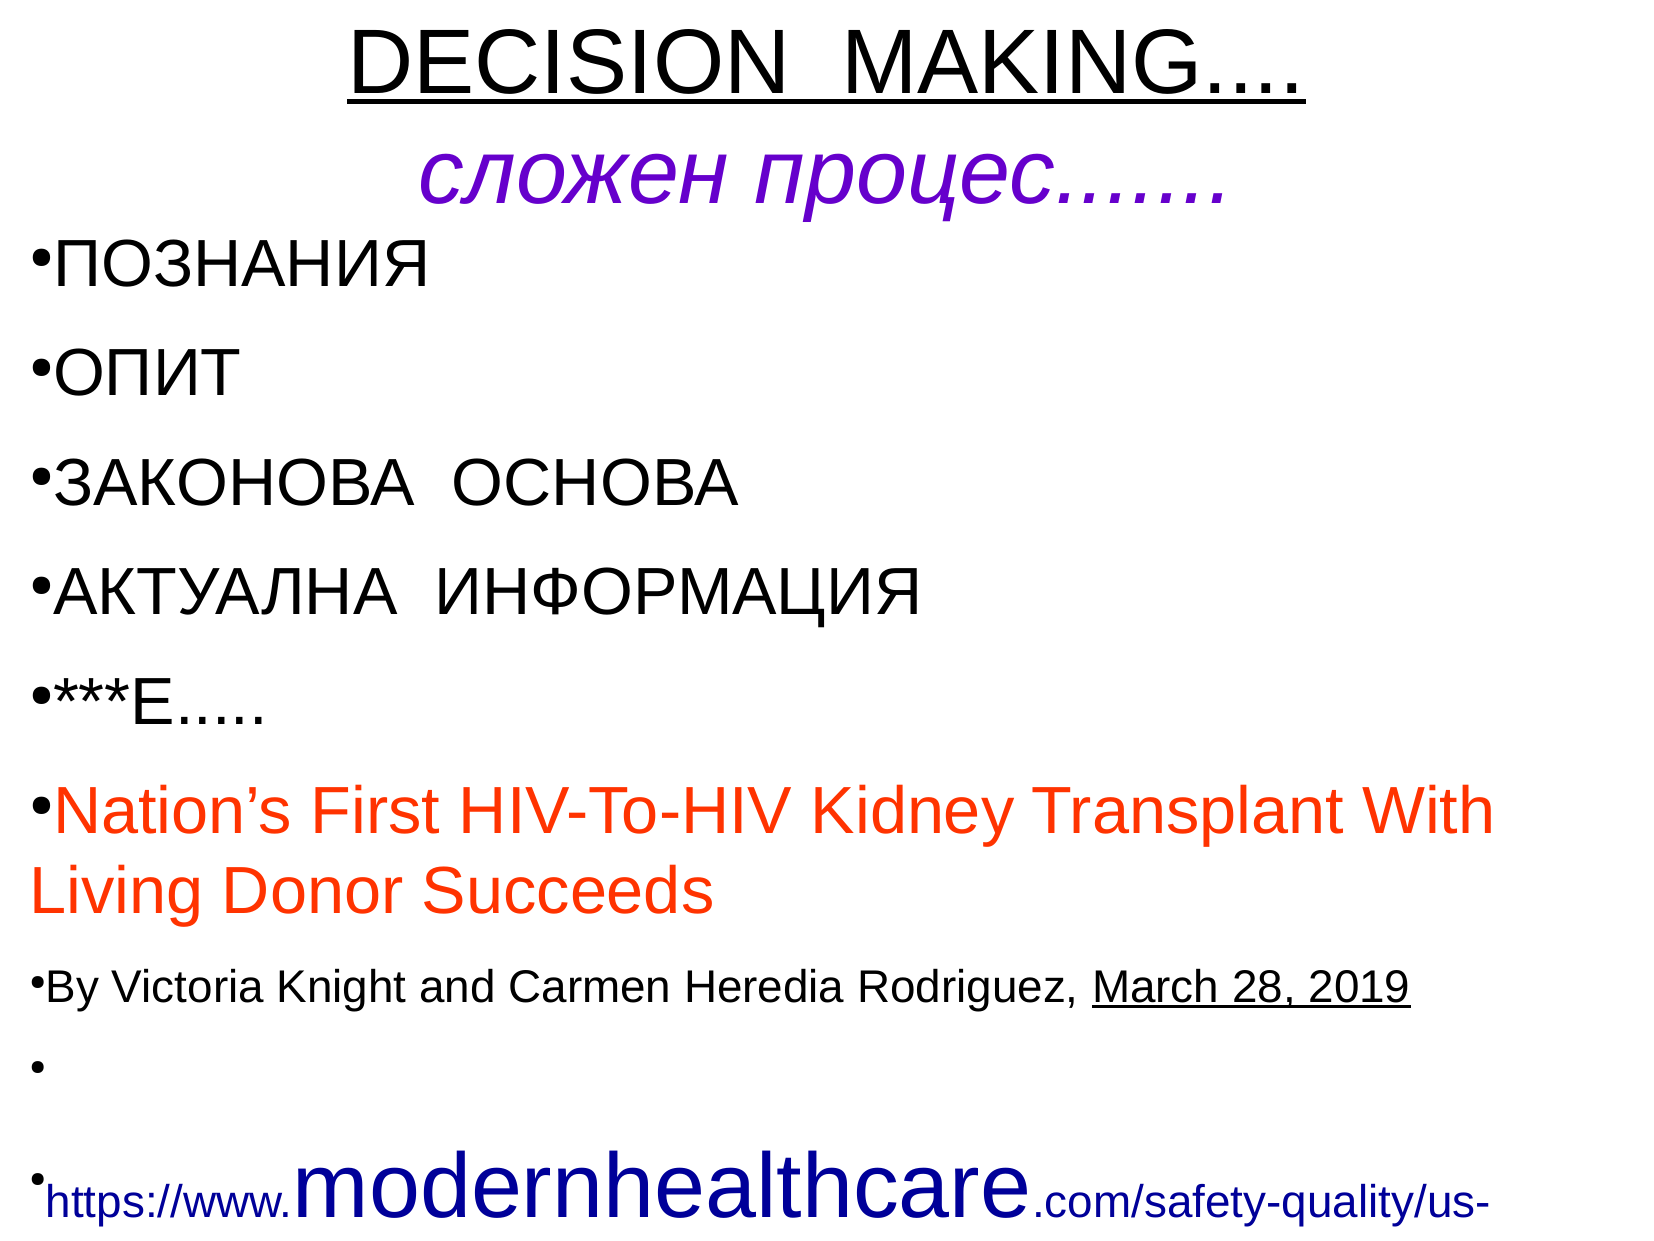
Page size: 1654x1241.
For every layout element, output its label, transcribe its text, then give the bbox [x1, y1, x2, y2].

title DECISION MAKING.... сложен процес....... [82, 2, 1571, 210]
list ПОЗНАНИЯ ОПИТ ЗАКОНОВА ОСНОВА АКТУАЛНА ИНФОРМАЦИЯ ***Е..... Nation’s First HIV-To-HIV Kidney Transplant With Living Donor Succeeds By Victoria Knight and Carmen Heredia Rodriguez, March 28, 2019 https://www.modernhealthcare.com/safety-quality/us-begins-organ-transplants-living-donors-who-have-hiv [29, 219, 1625, 1241]
